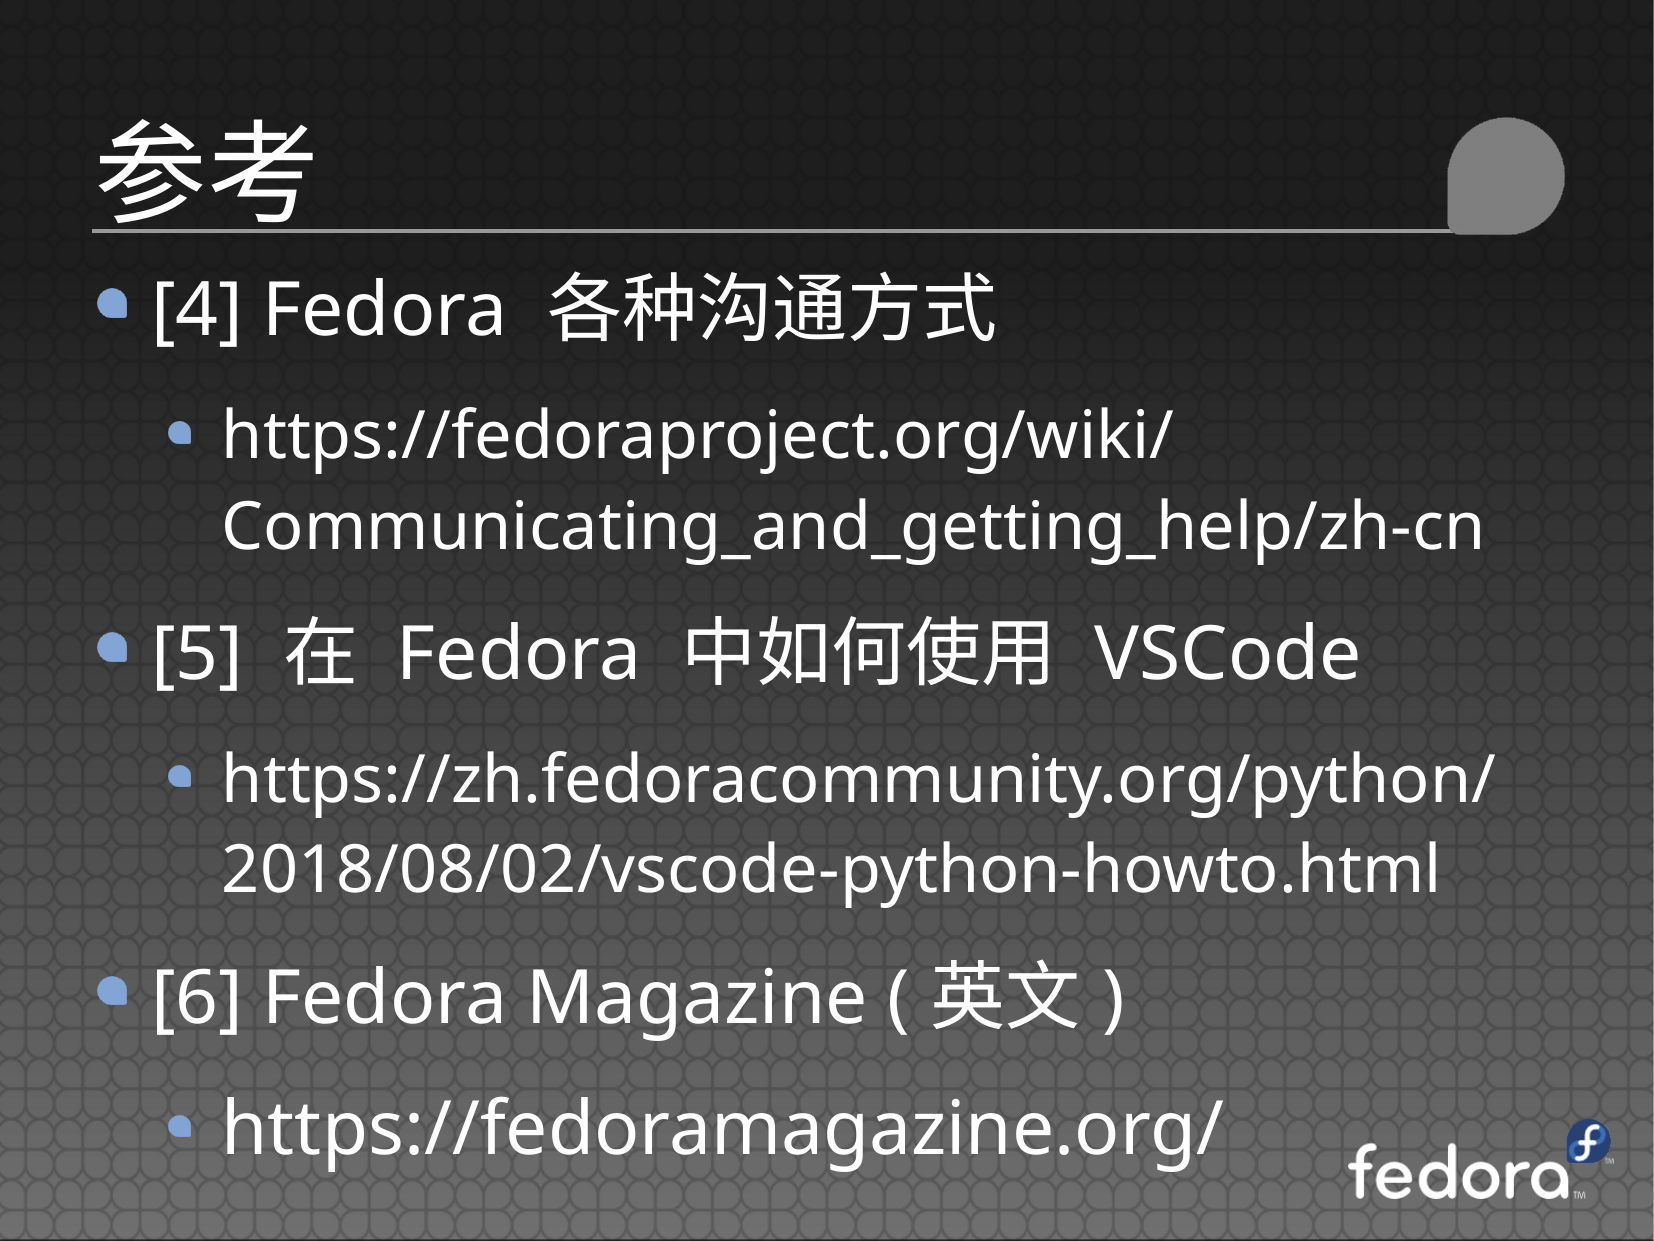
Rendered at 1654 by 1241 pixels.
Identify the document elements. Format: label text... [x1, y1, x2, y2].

picture [0, 0, 1654, 1241]
title 参考 [94, 100, 1426, 251]
list [4] Fedora 各种沟通方式 https://fedoraproject.org/wiki/Communicating_and_getting_help/zh-cn [5] 在 Fedora 中如何使用 VSCode https://zh.fedoracommunity.org/python/2018/08/02/vscode-python-howto.html [6] Fedora Magazine (英文) https://fedoramagazine.org/ [80, 248, 1569, 1199]
